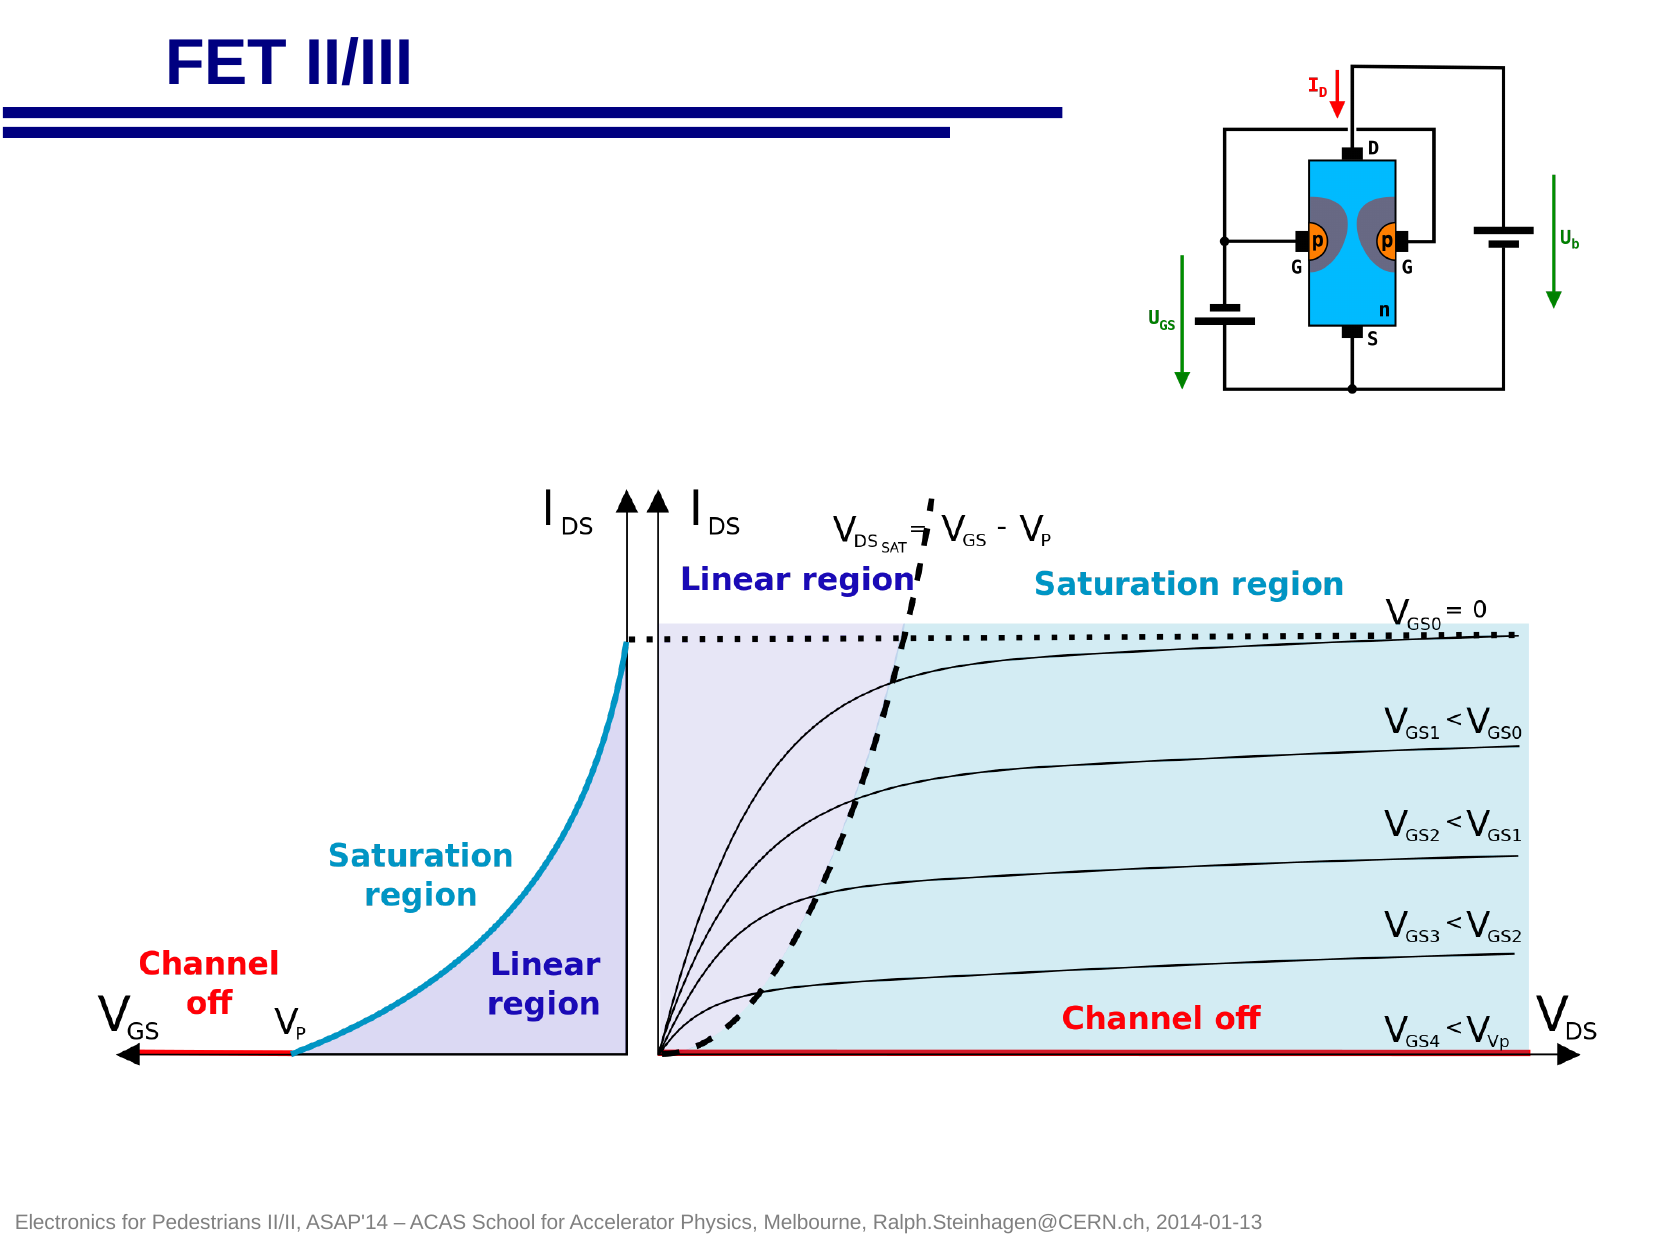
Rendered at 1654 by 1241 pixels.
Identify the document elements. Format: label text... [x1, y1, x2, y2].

title FET II/III [165, 0, 1323, 124]
picture [1136, 44, 1616, 414]
picture [62, 430, 1626, 1115]
